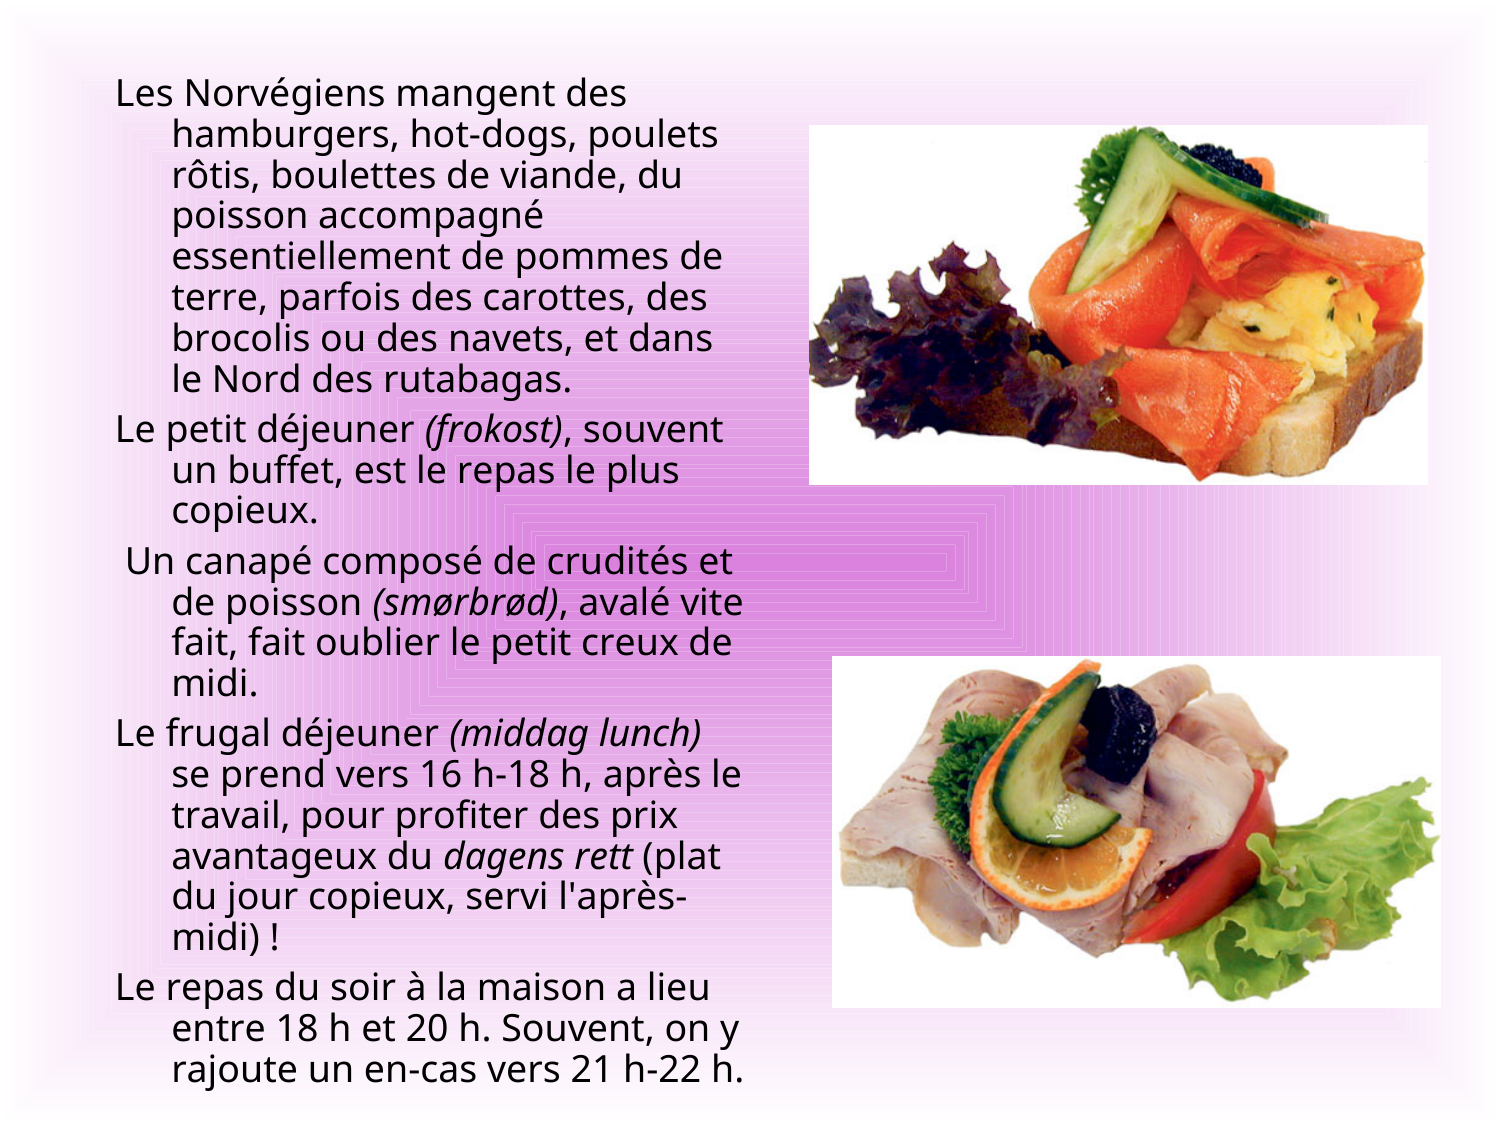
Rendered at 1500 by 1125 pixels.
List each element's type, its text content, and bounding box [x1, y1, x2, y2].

picture [809, 125, 1428, 485]
list Les Norvégiens mangent des hamburgers, hot-dogs, poulets rôtis, boulettes de viande, du poisson accompagné essentiellement de pommes de terre, parfois des carottes, des brocolis ou des navets, et dans le Nord des rutabagas. Le petit déjeuner (frokost), souvent un buffet, est le repas le plus copieux. Un canapé composé de crudités et de poisson (smørbrød), avalé vite fait, fait oublier le petit creux de midi. Le frugal déjeuner (middag lunch) se prend vers 16 h-18 h, après le travail, pour profiter des prix avantageux du dagens rett (plat du jour copieux, servi l'après-midi) ! Le repas du soir à la maison a lieu entre 18 h et 20 h. Souvent, on y rajoute un en-cas vers 21 h-22 h. [100, 66, 763, 1067]
picture [832, 656, 1441, 1008]
